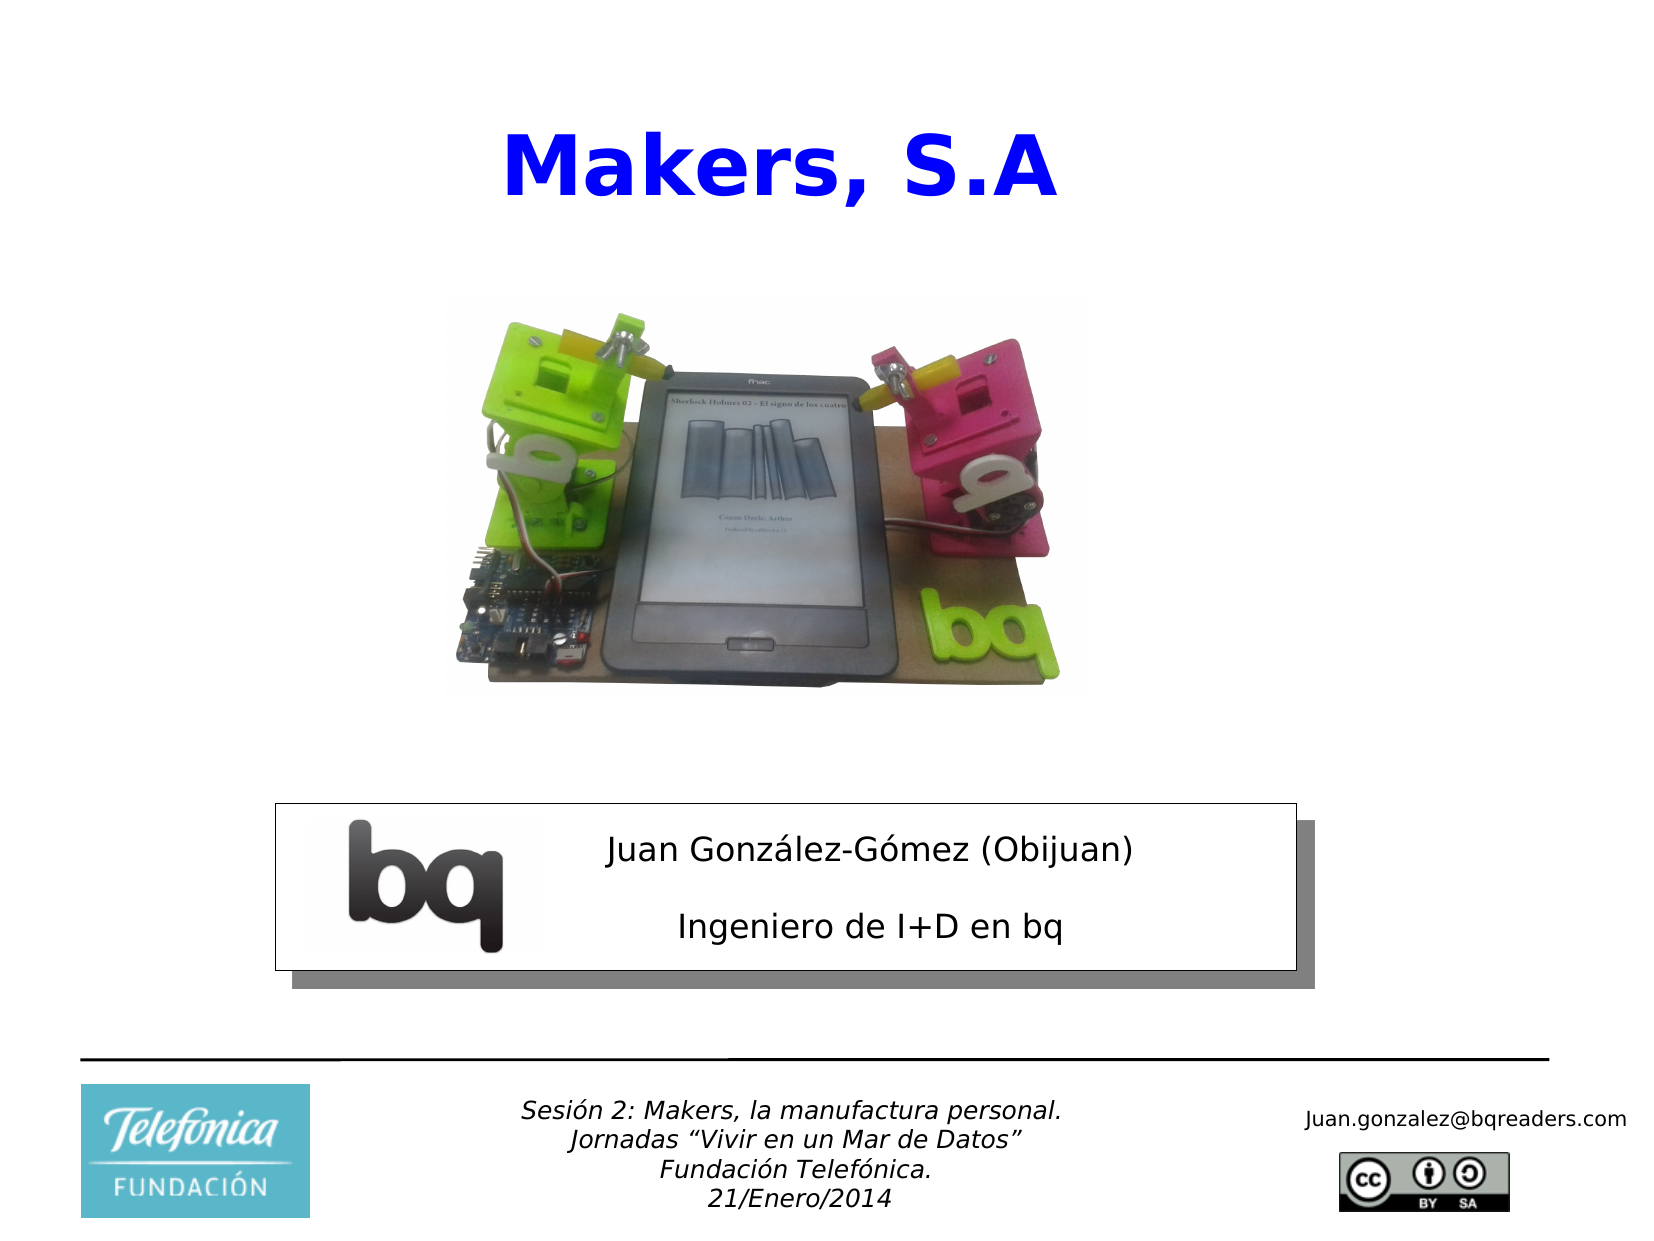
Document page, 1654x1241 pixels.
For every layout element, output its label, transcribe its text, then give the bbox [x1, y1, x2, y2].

picture [1339, 1152, 1510, 1212]
picture [81, 1084, 310, 1218]
text_box [275, 803, 1297, 971]
picture [305, 818, 546, 955]
text_box Juan.gonzalez@bqreaders.com [1290, 1099, 1643, 1143]
text_box Makers, S.A [485, 110, 1121, 223]
text_box Juan González-Gómez (Obijuan) Ingeniero de I+D en bq [592, 822, 1150, 954]
text_box Sesión 2: Makers, la manufactura personal. Jornadas “Vivir en un Mar de Datos” Fundación Telefónica. 21/Enero/2014 [460, 1089, 1134, 1222]
picture [444, 296, 1085, 699]
